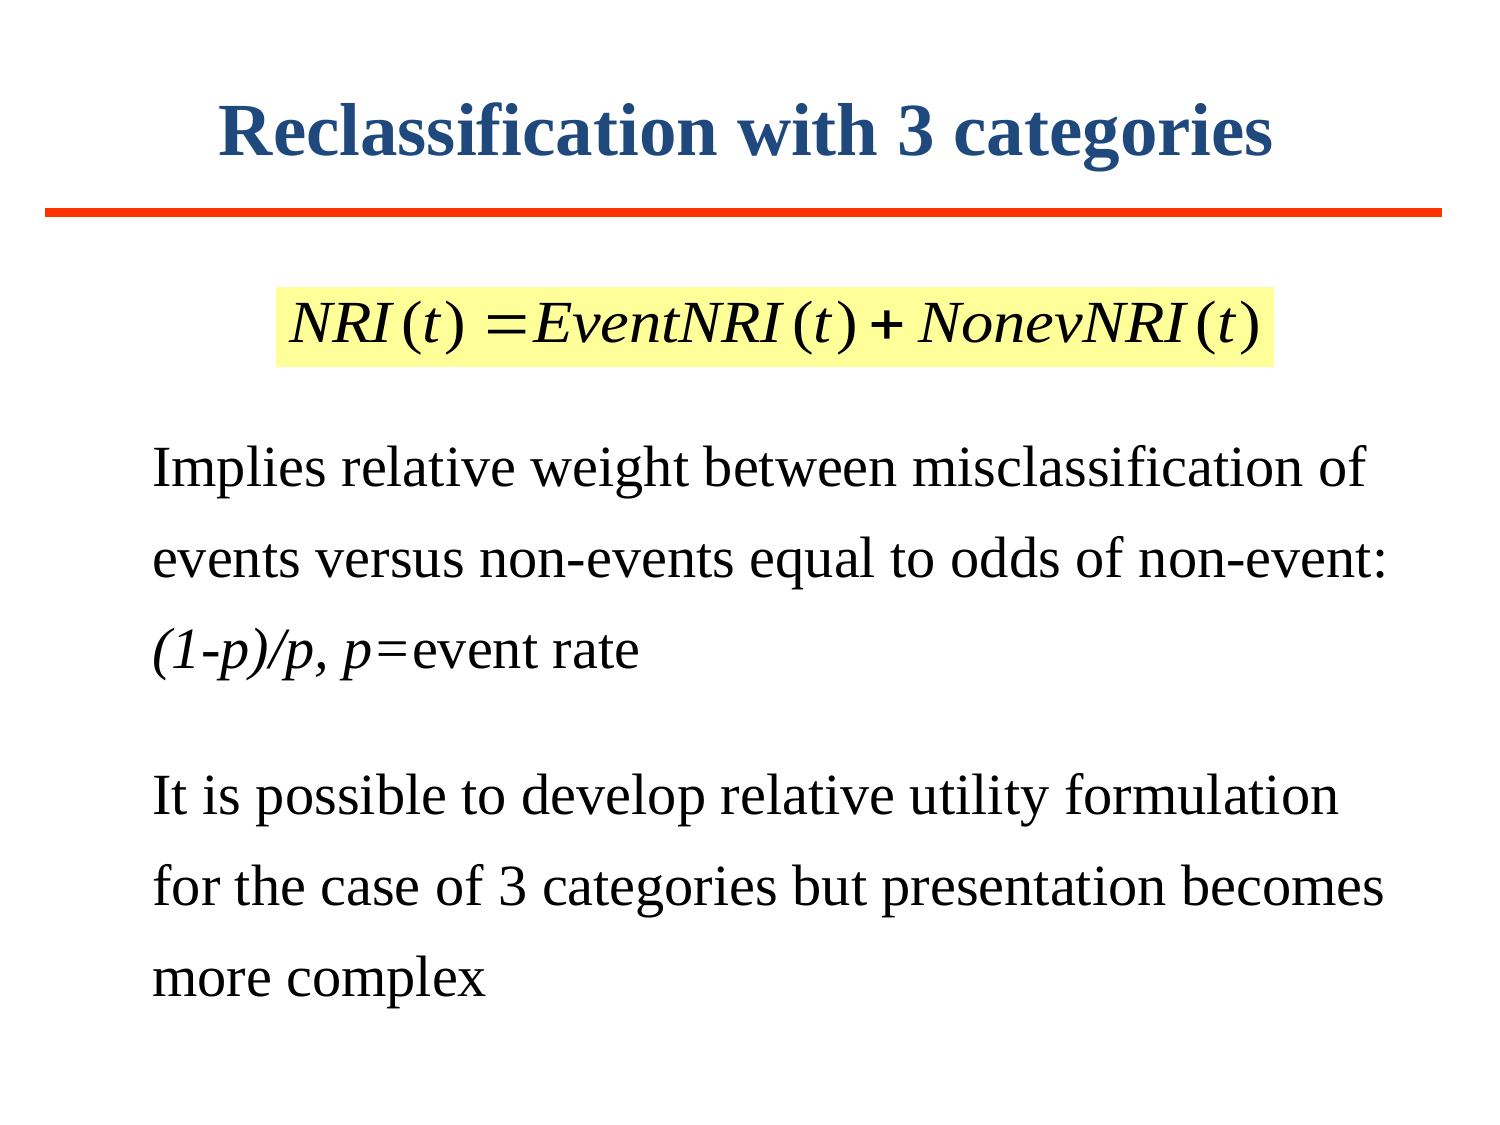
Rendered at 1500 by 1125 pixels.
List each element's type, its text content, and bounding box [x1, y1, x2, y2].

chart [276, 287, 1274, 368]
text_box Reclassification with 3 categories [99, 37, 1413, 208]
text_box Implies relative weight between misclassification of events versus non-events equal to odds of non-event: (1-p)/p, p=event rate It is possible to develop relative utility formulation for the case of 3 categories but presentation becomes more complex [137, 399, 1413, 1016]
